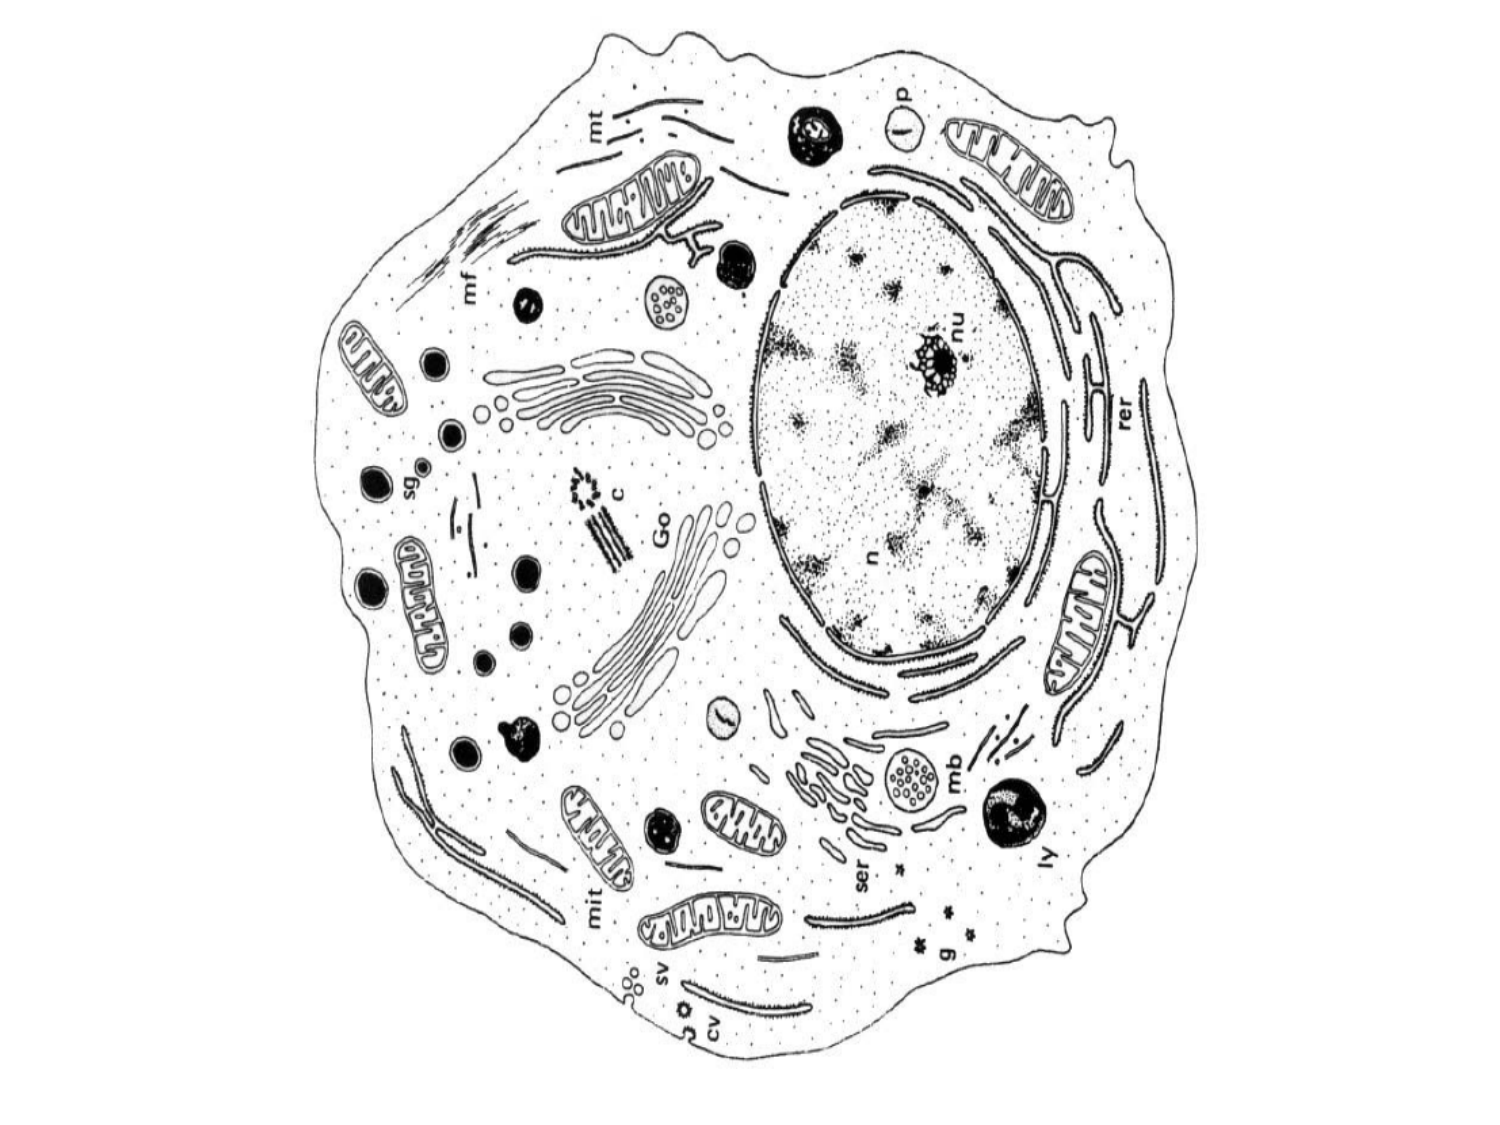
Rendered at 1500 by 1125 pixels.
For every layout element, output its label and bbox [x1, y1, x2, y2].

picture [289, 0, 1217, 1069]
